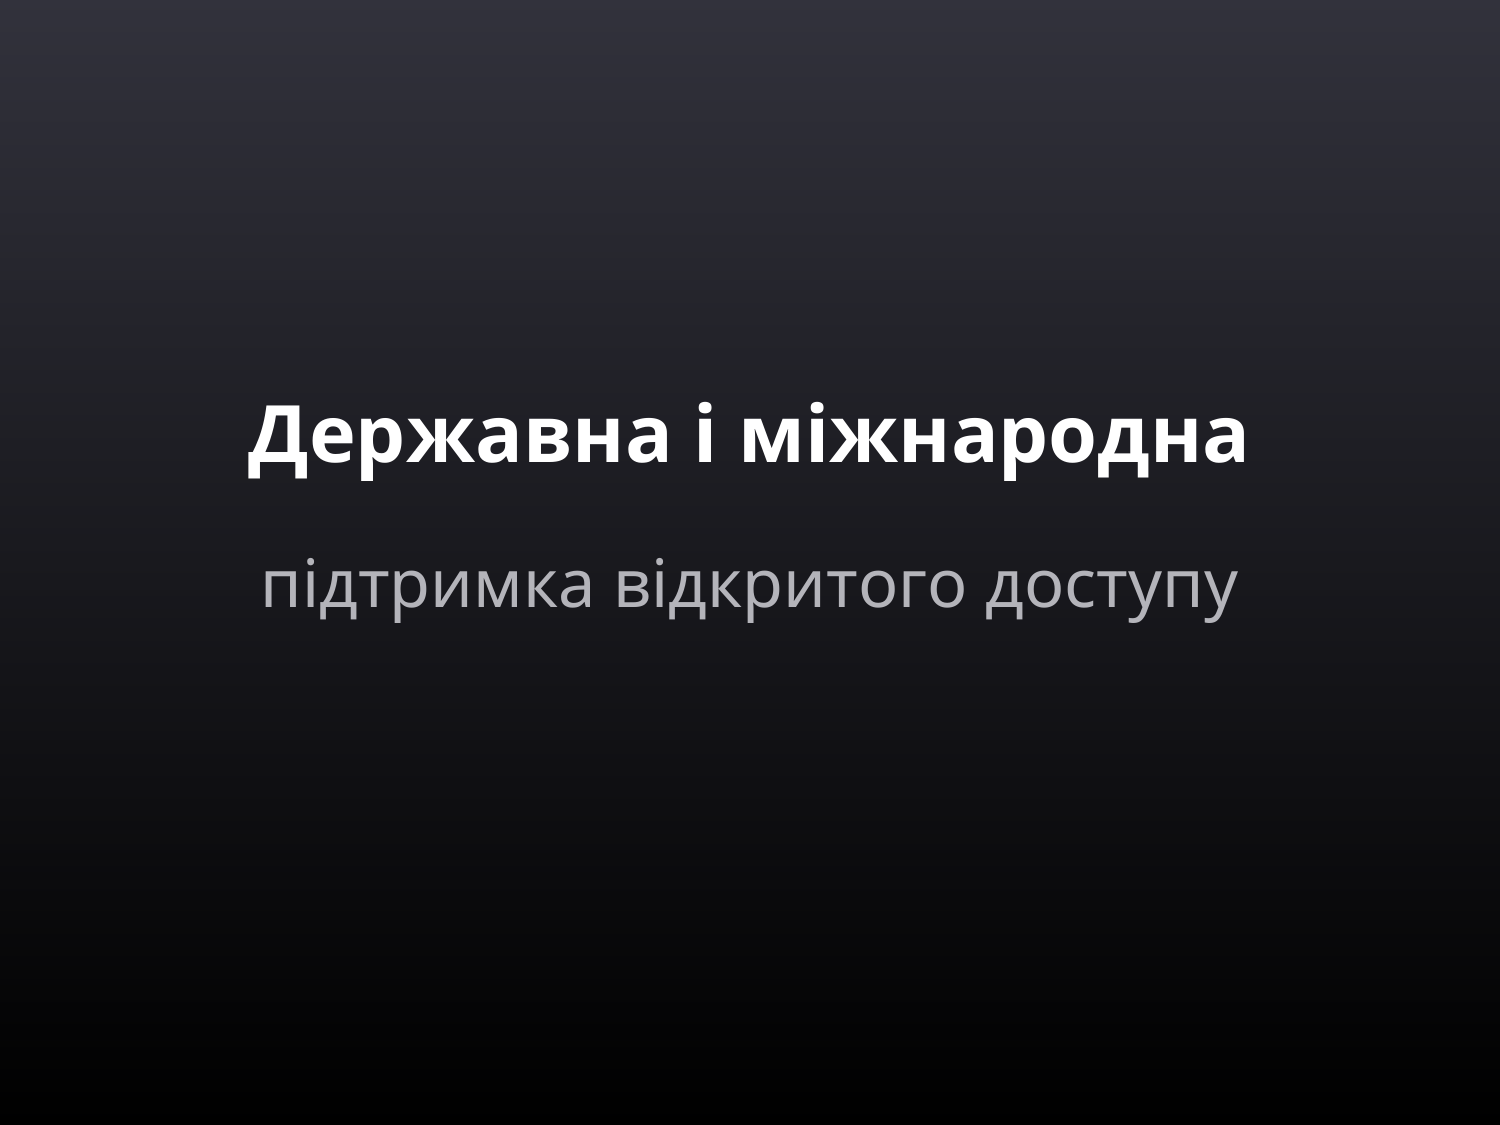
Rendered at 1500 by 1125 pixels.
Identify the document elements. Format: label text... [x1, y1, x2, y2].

title Державна і міжнародна [24, 337, 1476, 526]
text_box підтримка відкритого доступу [62, 487, 1438, 675]
